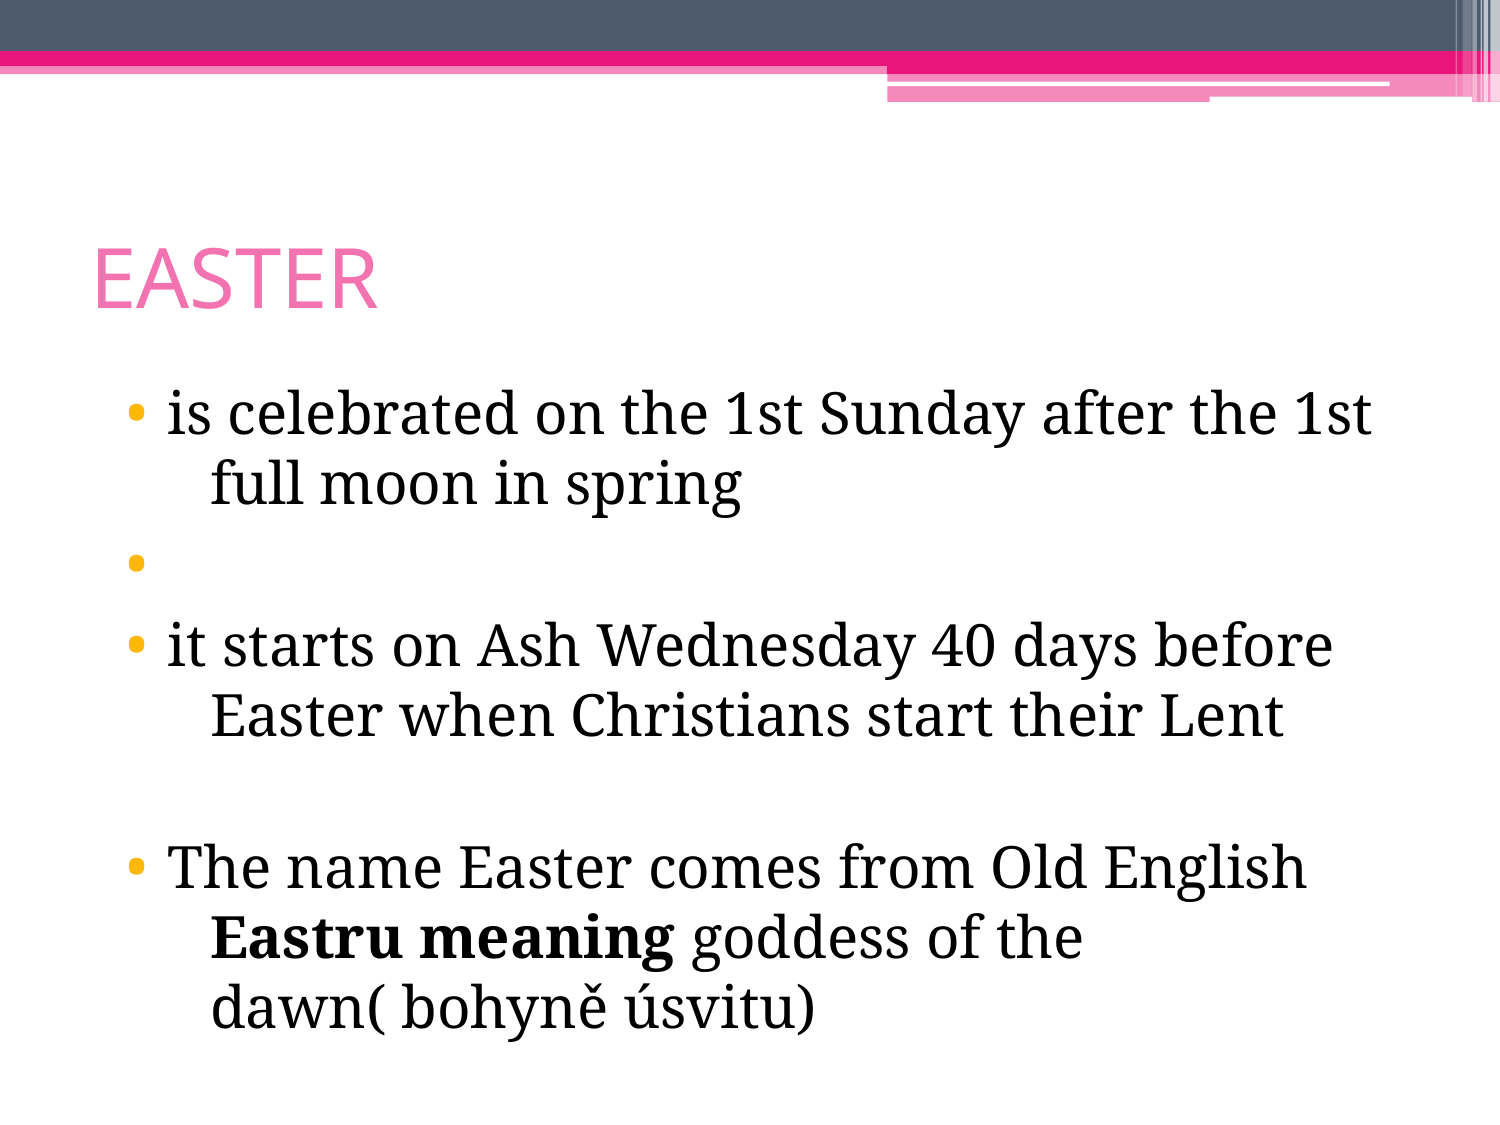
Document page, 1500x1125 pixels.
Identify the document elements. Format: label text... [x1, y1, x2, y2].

list is celebrated on the 1st Sunday after the 1st full moon in spring it starts on Ash Wednesday 40 days before Easter when Christians start their Lent The name Easter comes from Old English Eastru meaning goddess of the dawn( bohyně úsvitu) [75, 368, 1426, 1079]
title EASTER [75, 187, 1426, 363]
